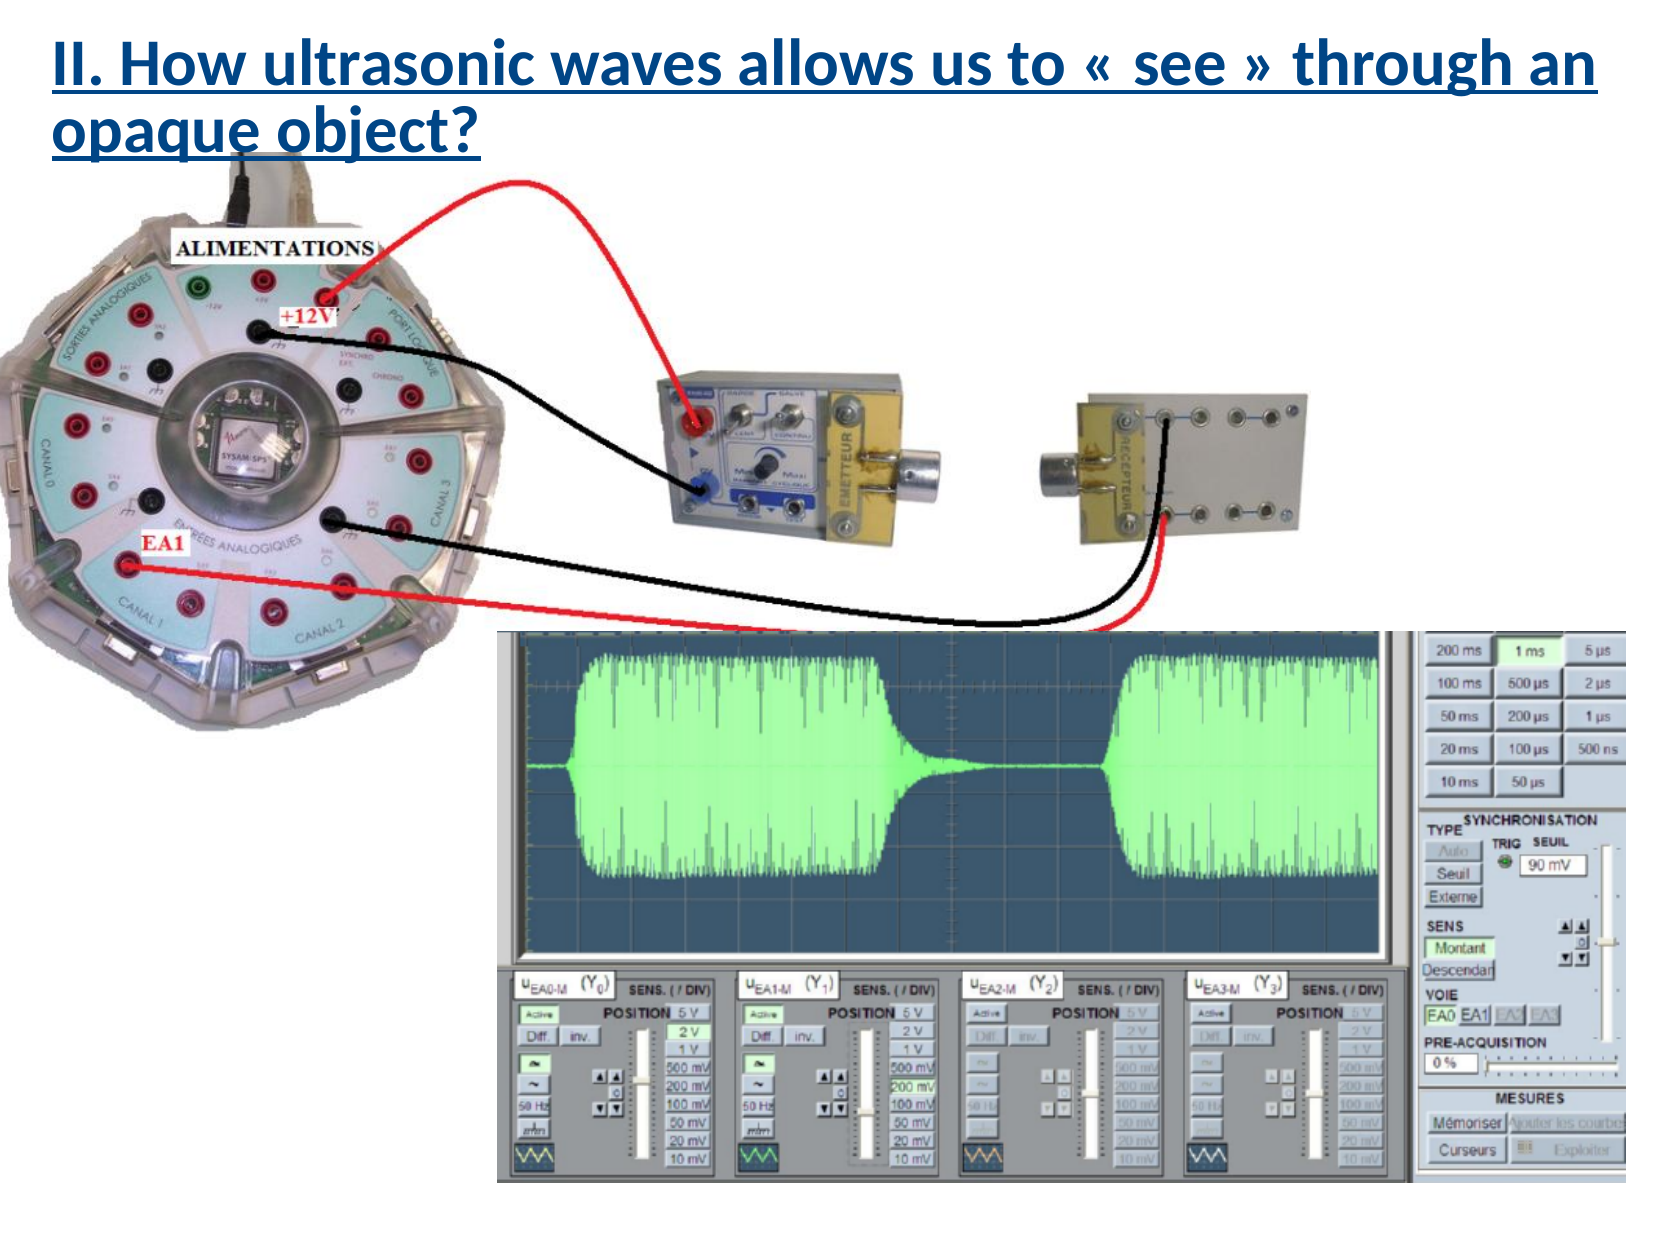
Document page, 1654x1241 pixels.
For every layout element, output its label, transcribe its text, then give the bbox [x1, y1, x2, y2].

text_box II. How ultrasonic waves allows us to « see » through an opaque object? [36, 27, 1626, 206]
picture [0, 152, 1626, 1183]
